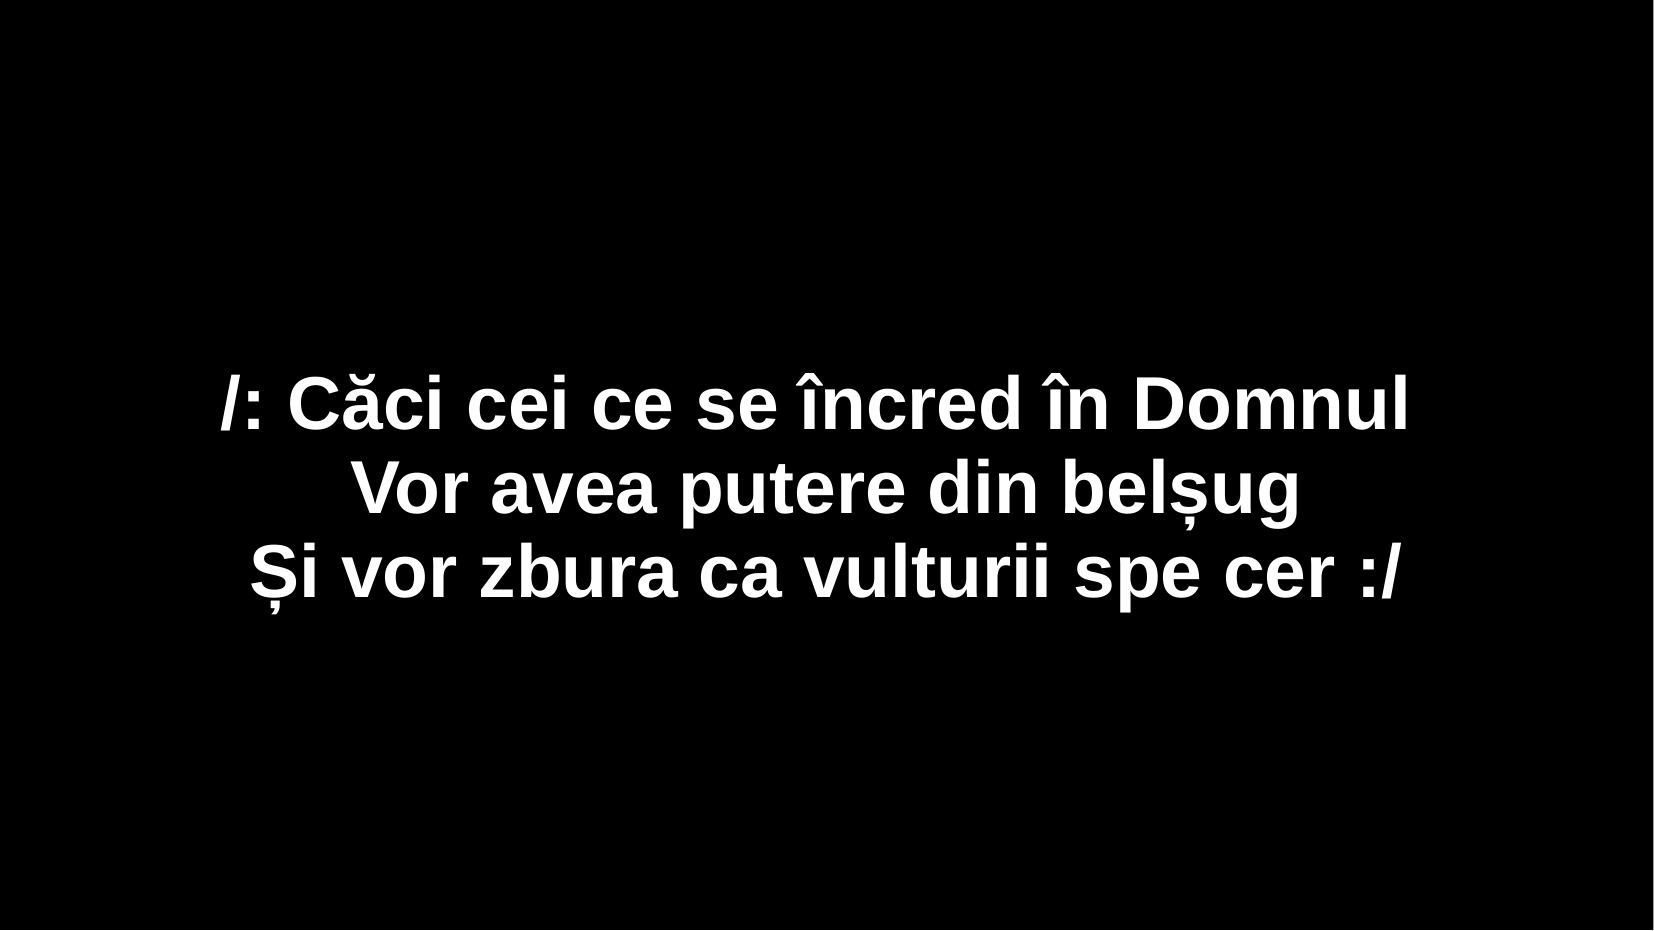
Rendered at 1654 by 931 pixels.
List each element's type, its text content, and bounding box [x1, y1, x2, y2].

text_box /: Căci cei ce se încred în Domnul Vor avea putere din belșug Și vor zbura ca vulturii spe cer :/ [82, 217, 1571, 757]
